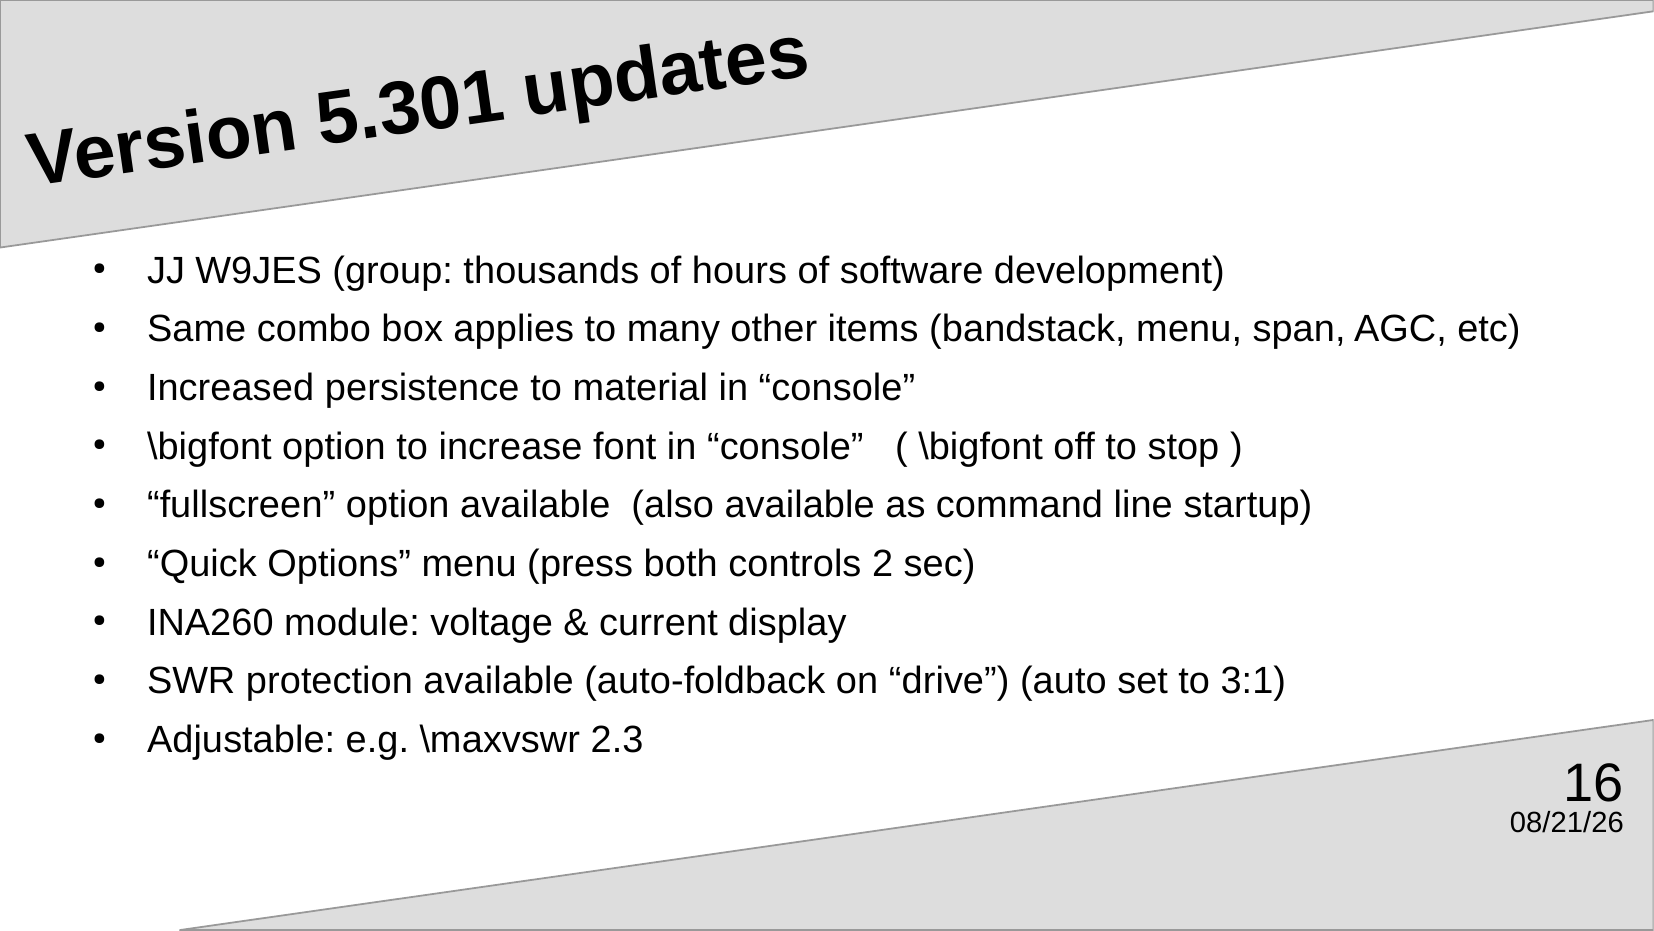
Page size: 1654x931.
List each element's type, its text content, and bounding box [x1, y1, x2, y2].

list JJ W9JES (group: thousands of hours of software development) Same combo box applies to many other items (bandstack, menu, span, AGC, etc) Increased persistence to material in “console” \bigfont option to increase font in “console” ( \bigfont off to stop ) “fullscreen” option available (also available as command line startup) “Quick Options” menu (press both controls 2 sec) INA260 module: voltage & current display SWR protection available (auto-foldback on “drive”) (auto set to 3:1) Adjustable: e.g. \maxvswr 2.3 [82, 248, 1538, 789]
title Version 5.301 updates [16, 0, 1501, 239]
